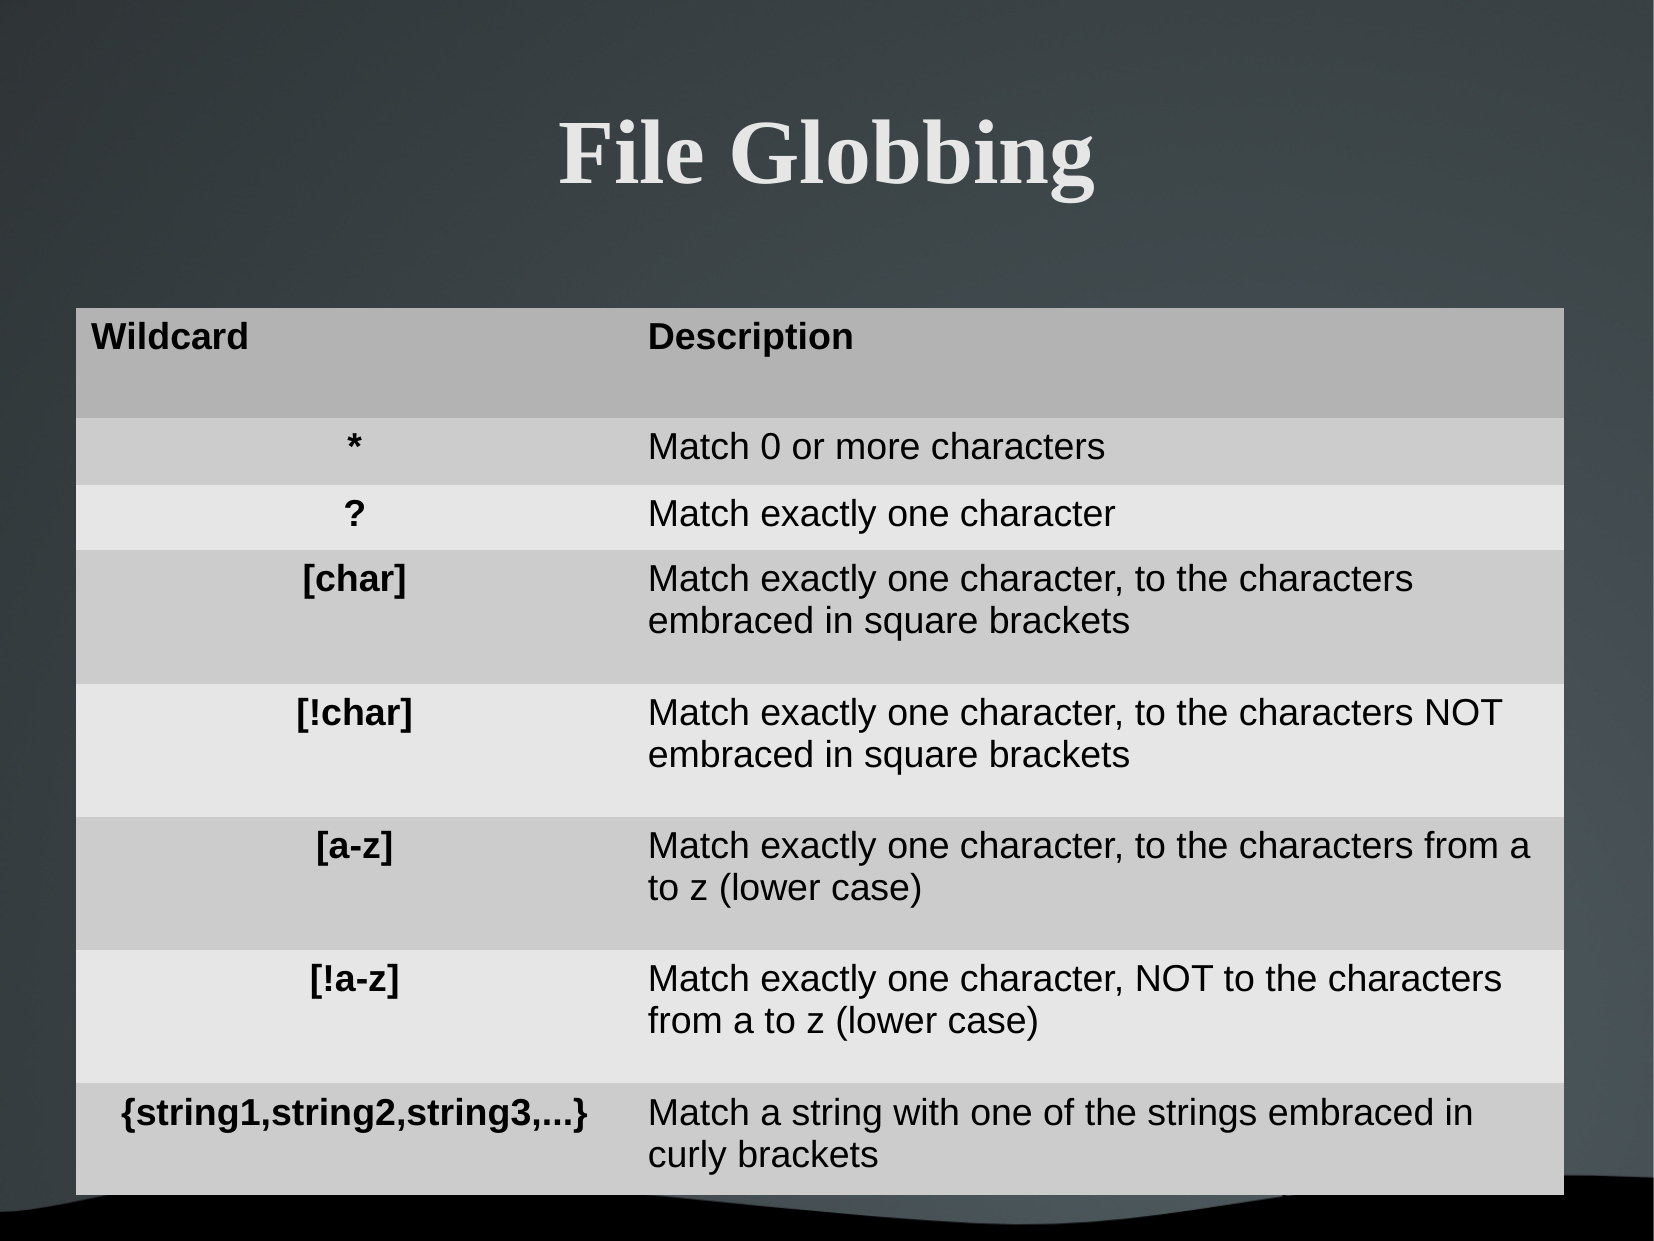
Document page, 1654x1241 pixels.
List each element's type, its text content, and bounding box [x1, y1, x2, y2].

table_cell ? [76, 485, 633, 550]
table_cell {string1,string2,string3,...} [76, 1083, 633, 1195]
table_cell Match 0 or more characters [633, 418, 1564, 485]
table_cell Match exactly one character, to the characters from a to z (lower case) [633, 817, 1564, 950]
table_cell [!char] [76, 684, 633, 817]
picture [0, 0, 1654, 1241]
table_cell [char] [76, 550, 633, 684]
table_cell Match exactly one character, to the characters NOT embraced in square brackets [633, 684, 1564, 817]
table_header Wildcard [76, 308, 633, 418]
table_cell Match exactly one character, NOT to the characters from a to z (lower case) [633, 950, 1564, 1083]
table_cell * [76, 418, 633, 485]
table_header Description [633, 308, 1564, 418]
table_cell Match a string with one of the strings embraced in curly brackets [633, 1083, 1564, 1195]
table_cell Match exactly one character, to the characters embraced in square brackets [633, 550, 1564, 684]
table_cell Match exactly one character [633, 485, 1564, 550]
title File Globbing [82, 33, 1572, 273]
table_cell [a-z] [76, 817, 633, 950]
table_cell [!a-z] [76, 950, 633, 1083]
